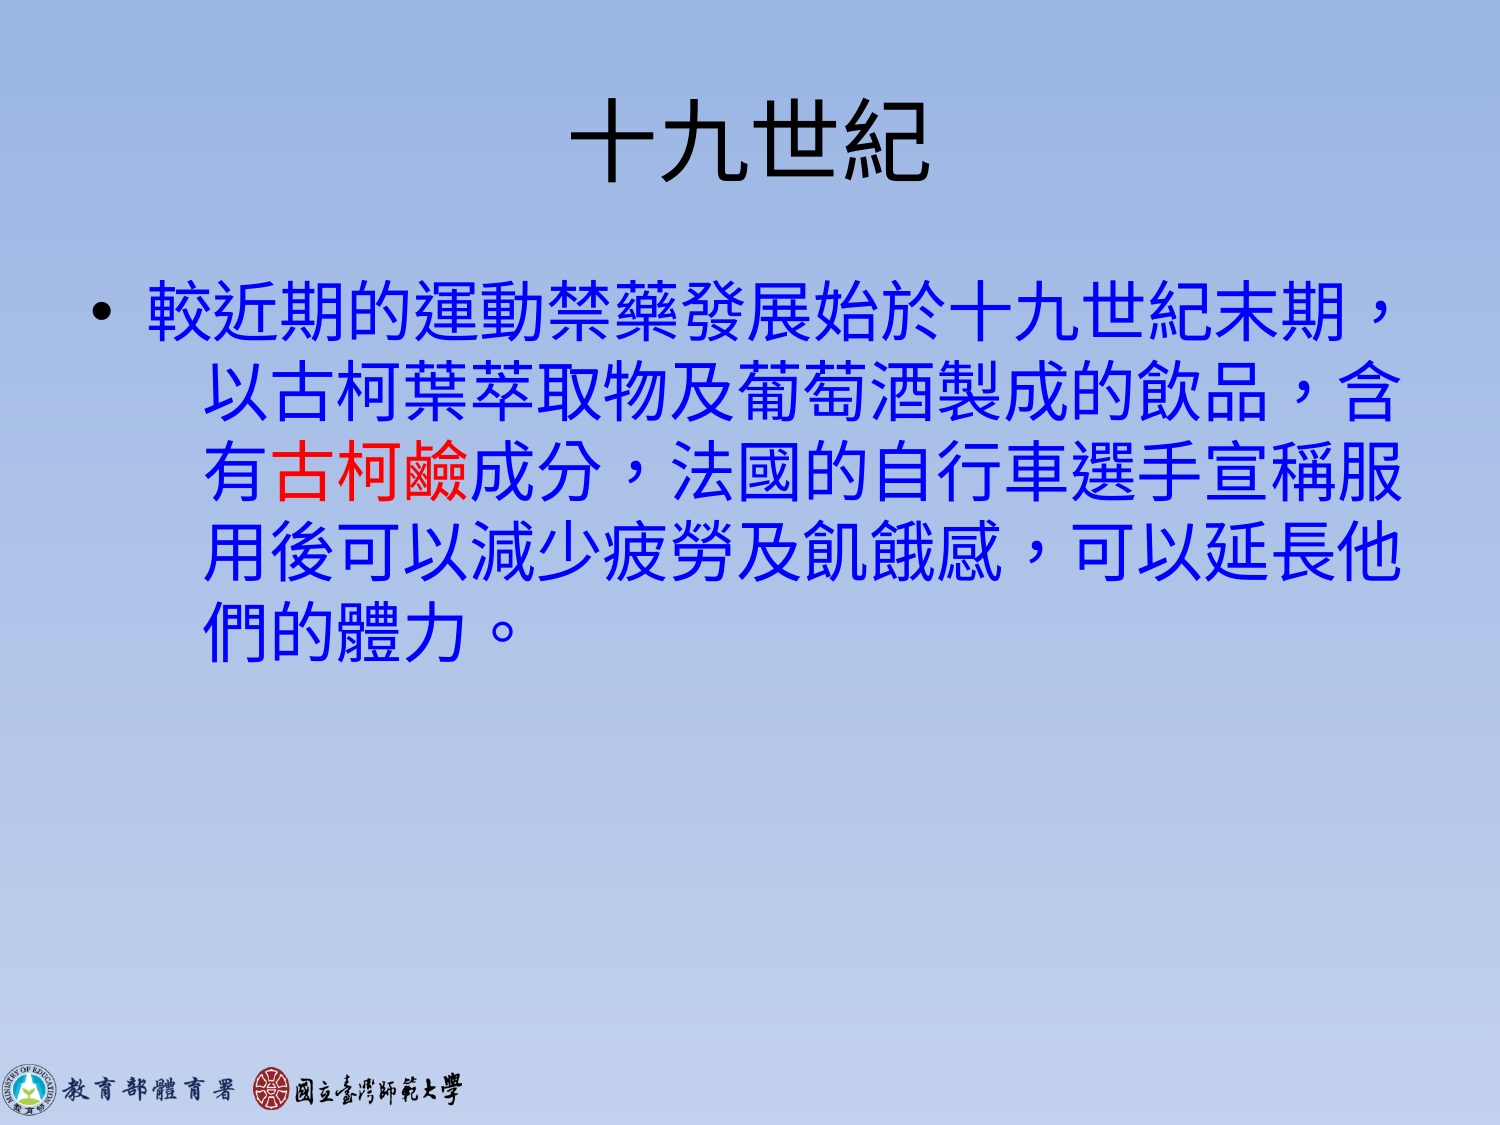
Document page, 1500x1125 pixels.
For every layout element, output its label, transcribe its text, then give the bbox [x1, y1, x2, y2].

list 較近期的運動禁藥發展始於十九世紀末期，以古柯葉萃取物及葡萄酒製成的飲品，含有古柯鹼成分，法國的自行車選手宣稱服用後可以減少疲勞及飢餓感，可以延長他們的體力。 [75, 262, 1426, 1005]
title 十九世紀 [75, 45, 1426, 233]
